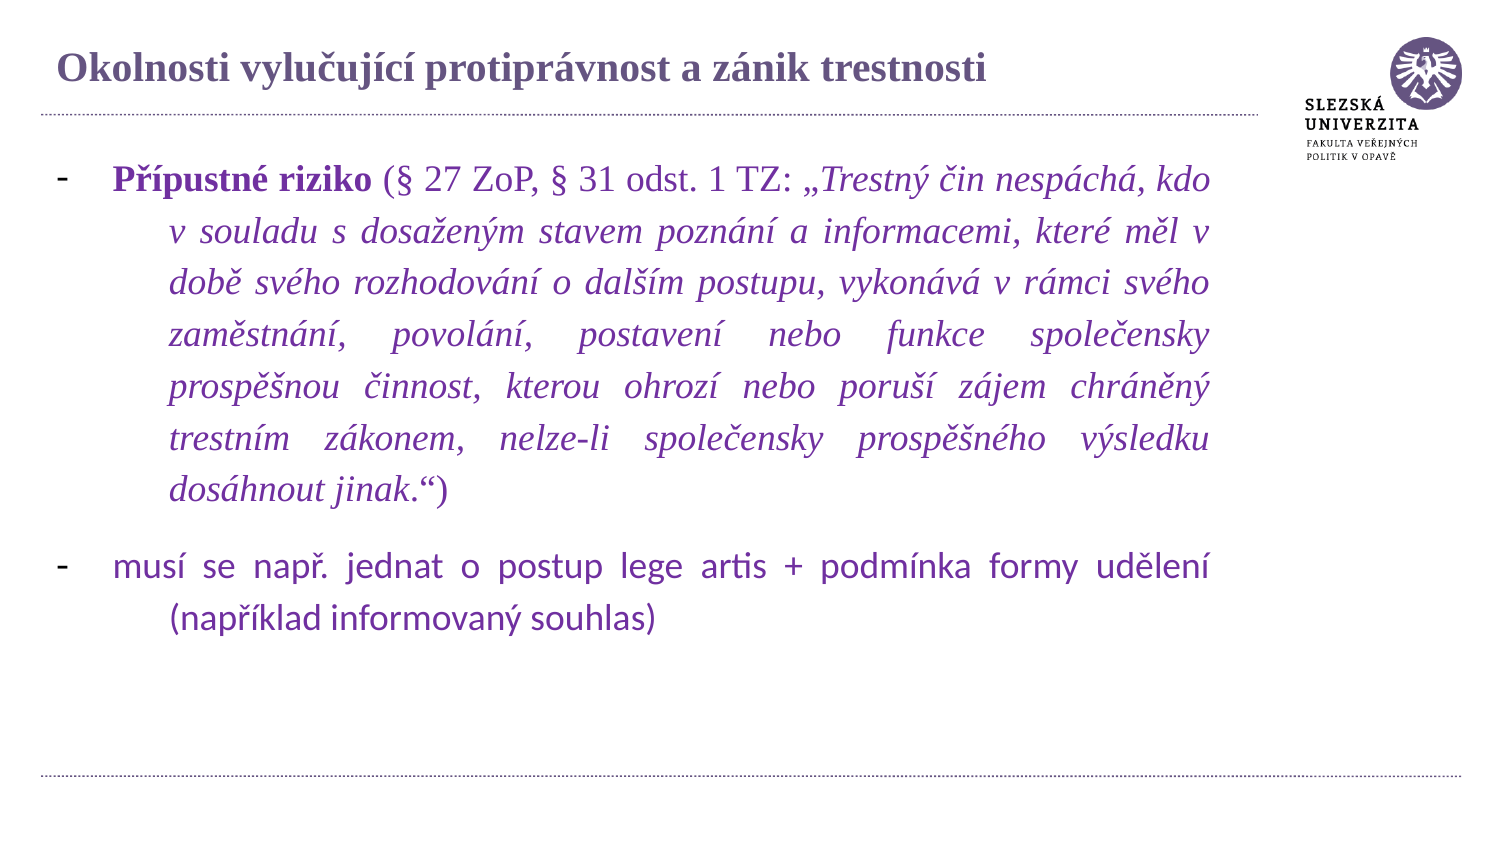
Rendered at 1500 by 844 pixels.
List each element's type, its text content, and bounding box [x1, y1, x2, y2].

title Okolnosti vylučující protiprávnost a zánik trestnosti [41, 32, 1325, 116]
text_box Přípustné riziko (§ 27 ZoP, § 31 odst. 1 TZ: „Trestný čin nespáchá, kdo v souladu s dosaženým stavem poznání a informacemi, které měl v době svého rozhodování o dalším postupu, vykonává v rámci svého zaměstnání, povolání, postavení nebo funkce společensky prospěšnou činnost, kterou ohrozí nebo poruší zájem chráněný trestním zákonem, nelze-li společensky prospěšného výsledku dosáhnout jinak.“) musí se např. jednat o postup lege artis + podmínka formy udělení (například informovaný souhlas) [41, 139, 1226, 740]
